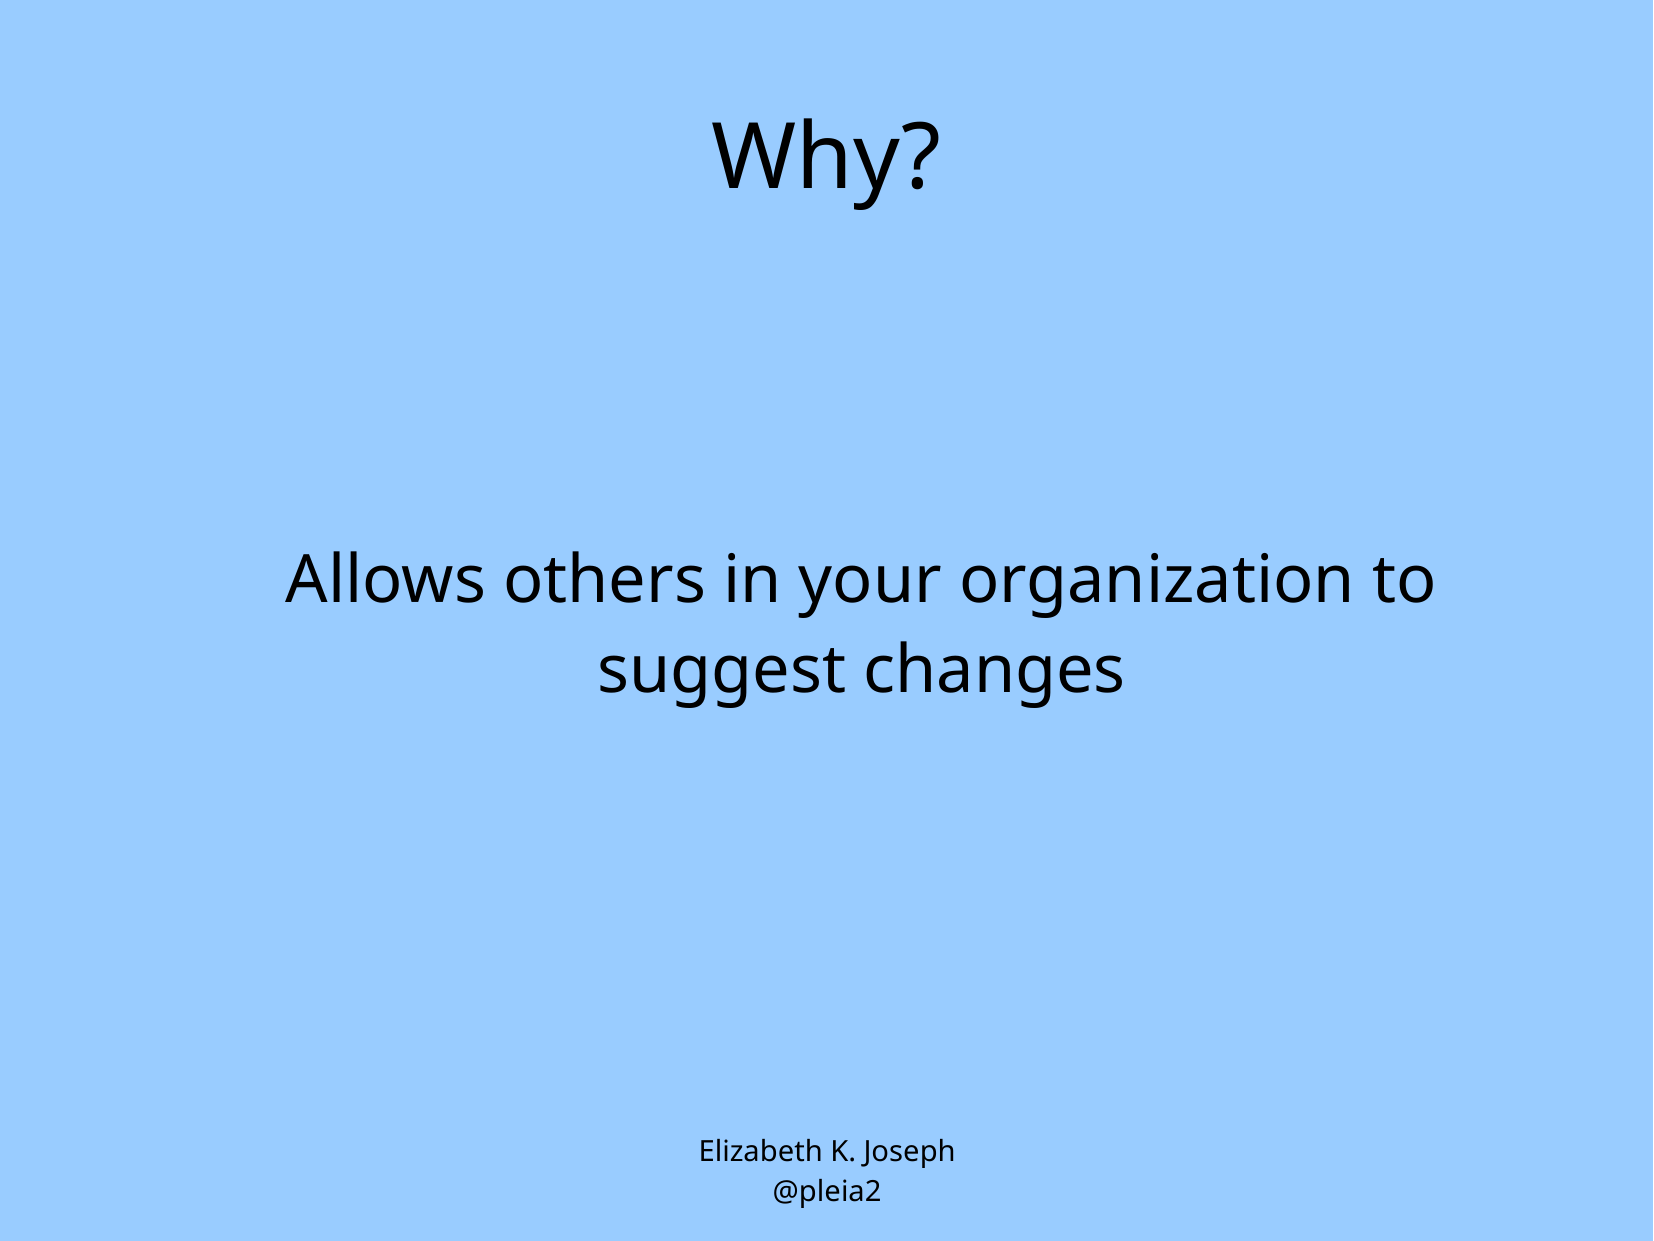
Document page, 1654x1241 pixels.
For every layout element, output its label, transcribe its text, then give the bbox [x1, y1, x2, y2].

list Allows others in your organization to suggest changes [82, 290, 1571, 1010]
title Why? [82, 49, 1571, 257]
